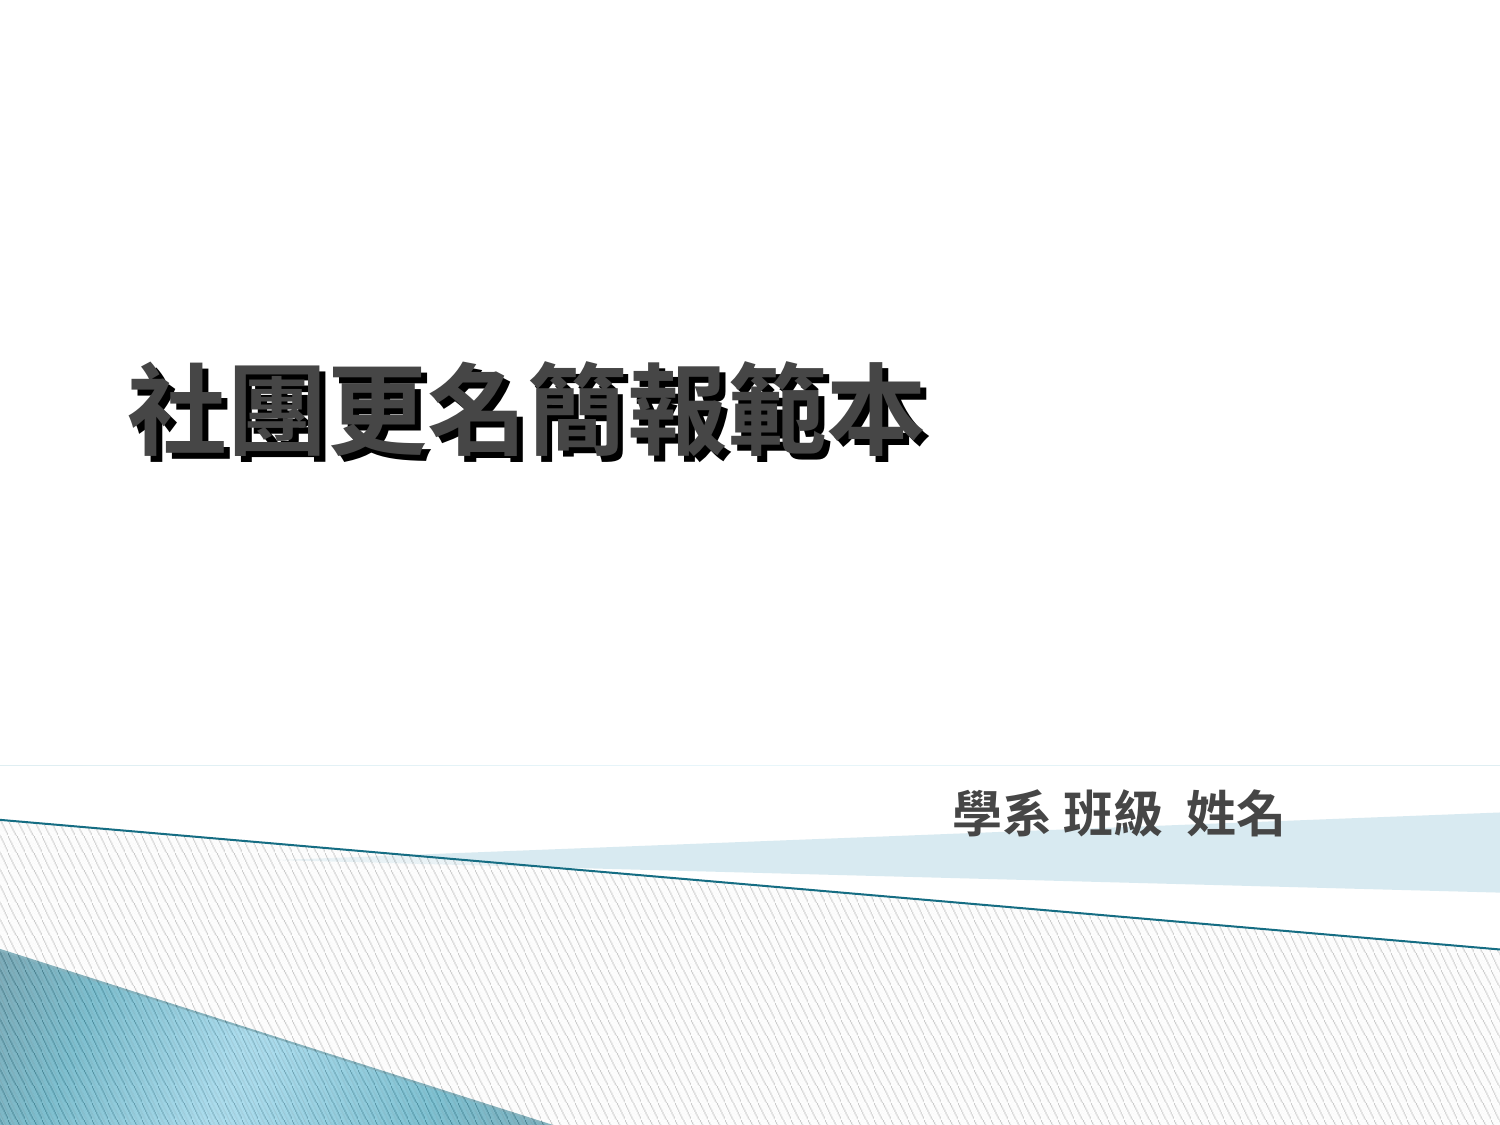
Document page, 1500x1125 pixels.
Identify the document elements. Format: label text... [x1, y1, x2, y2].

title 社團更名簡報範本 [112, 287, 1163, 476]
text_box 學系 班級 姓名 [830, 775, 1419, 892]
